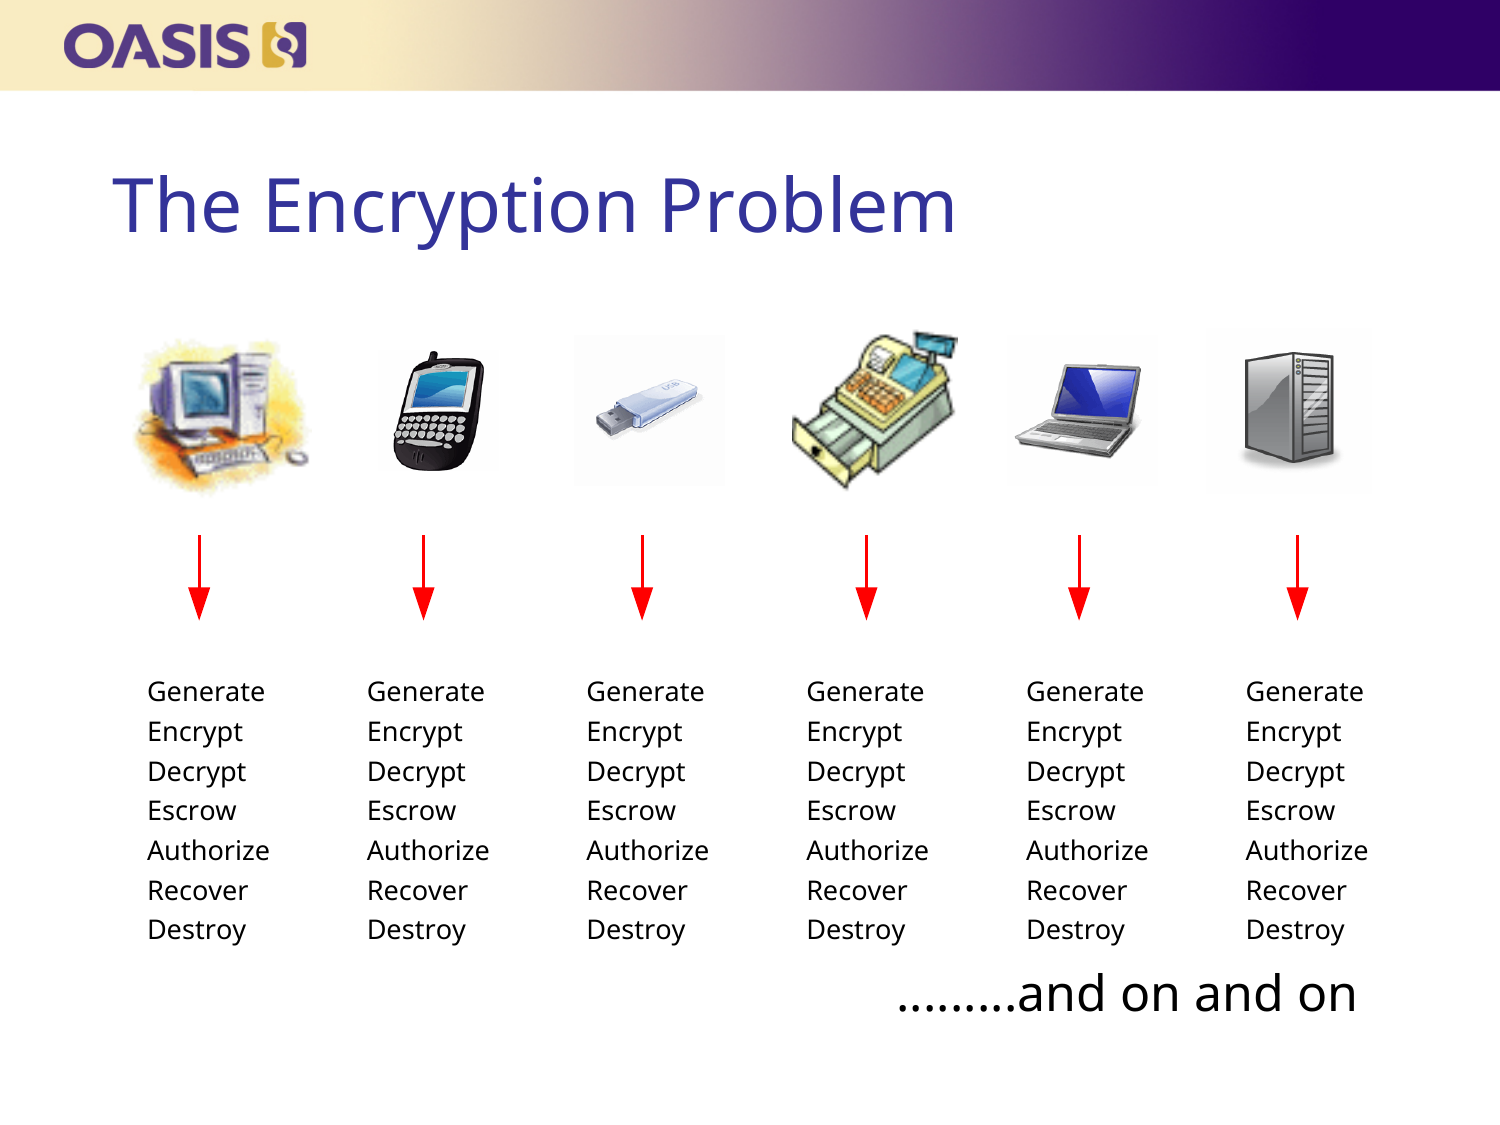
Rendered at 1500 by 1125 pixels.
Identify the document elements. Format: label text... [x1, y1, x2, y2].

picture [0, 0, 1500, 1125]
text_box .........and on and on [881, 951, 1357, 1027]
text_box Generate Encrypt Decrypt Escrow Authorize Recover Destroy [1223, 665, 1385, 928]
title The Encryption Problem [112, 114, 1388, 303]
text_box Generate Encrypt Decrypt Escrow Authorize Recover Destroy [784, 665, 945, 928]
text_box Generate Encrypt Decrypt Escrow Authorize Recover Destroy [345, 665, 506, 928]
text_box Generate Encrypt Decrypt Escrow Authorize Recover Destroy [125, 665, 286, 928]
text_box Generate Encrypt Decrypt Escrow Authorize Recover Destroy [564, 665, 726, 928]
text_box Generate Encrypt Decrypt Escrow Authorize Recover Destroy [1004, 665, 1165, 928]
